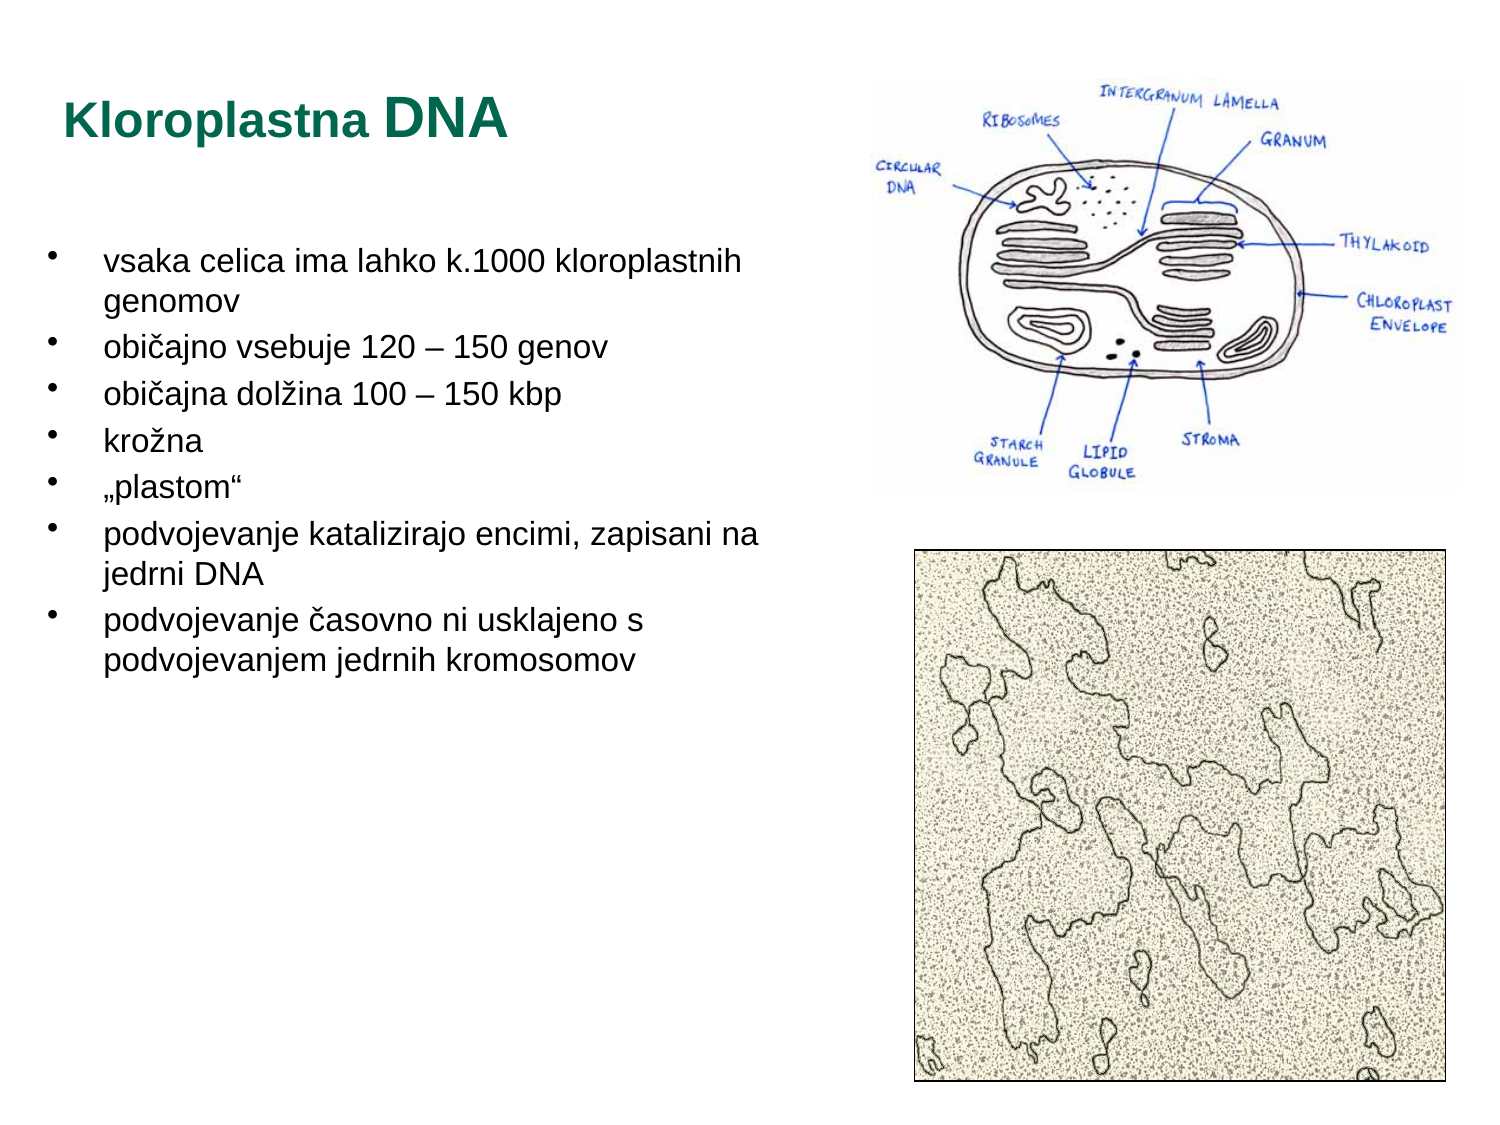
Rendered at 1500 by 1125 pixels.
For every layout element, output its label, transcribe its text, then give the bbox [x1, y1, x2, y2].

picture [915, 550, 1445, 1081]
list vsaka celica ima lahko k.1000 kloroplastnih genomov običajno vsebuje 120 – 150 genov običajna dolžina 100 – 150 kbp krožna „plastom“ podvojevanje katalizirajo encimi, zapisani na jedrni DNA podvojevanje časovno ni usklajeno s podvojevanjem jedrnih kromosomov [32, 231, 821, 764]
title Kloroplastna DNA [48, 54, 782, 175]
picture [870, 78, 1460, 492]
